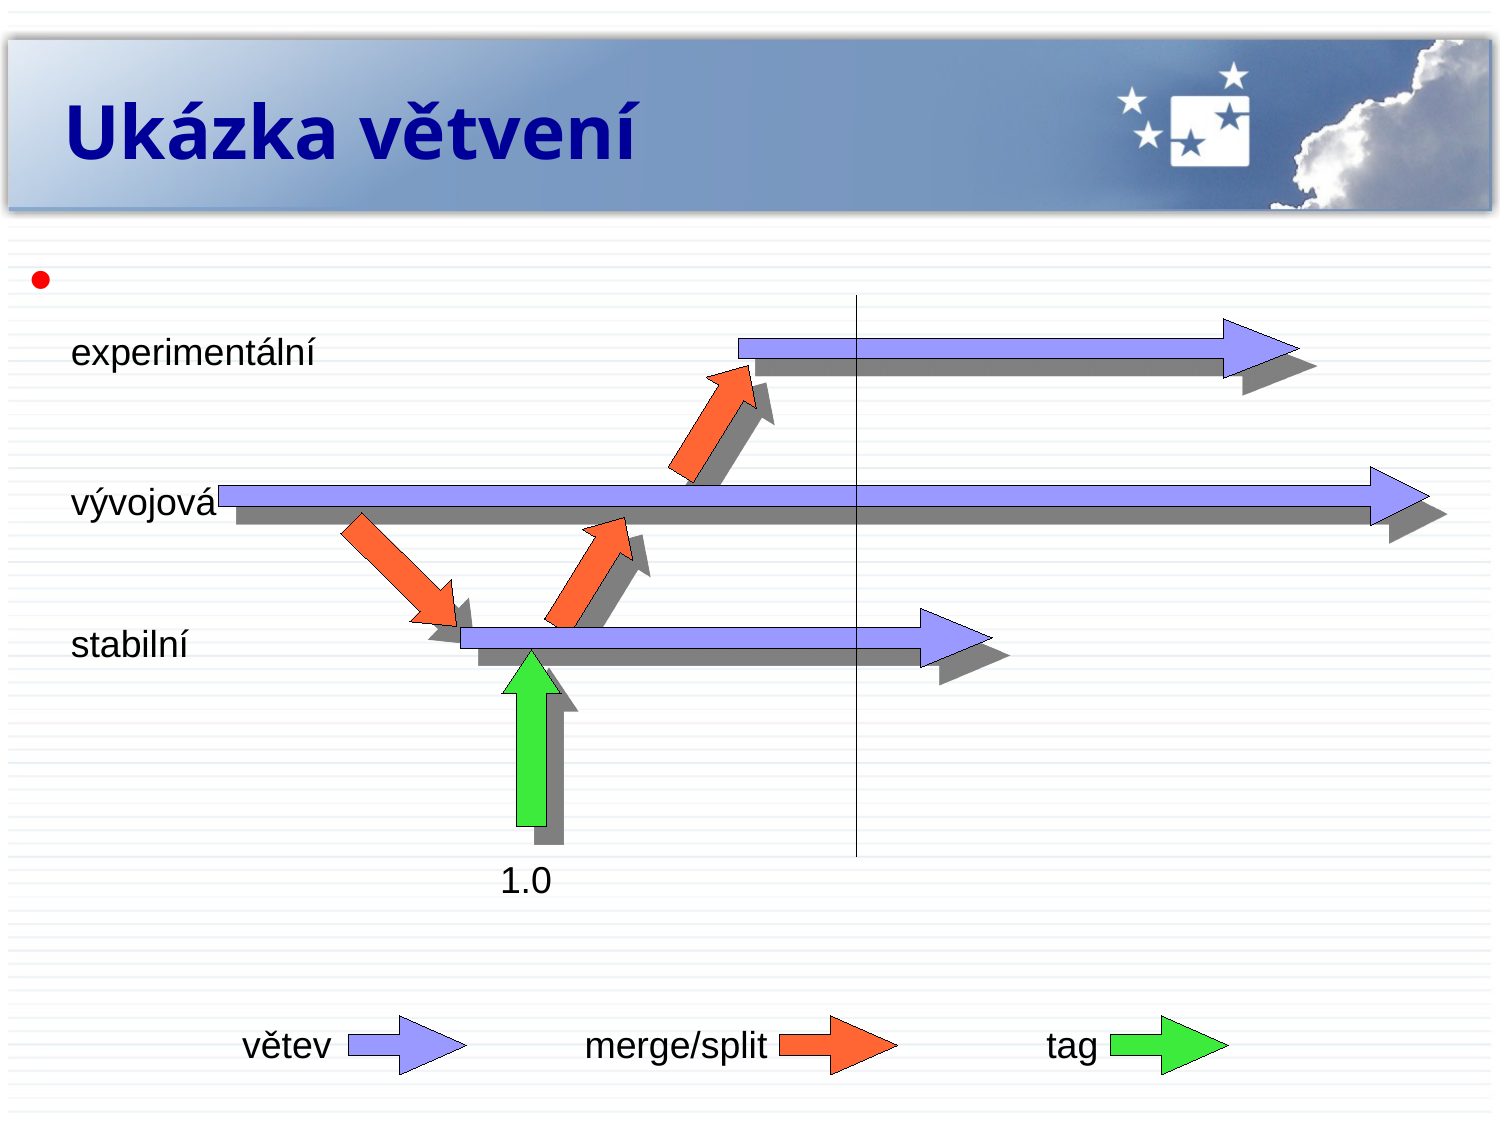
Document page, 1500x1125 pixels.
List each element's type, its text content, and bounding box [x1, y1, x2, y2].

text_box větev [242, 1021, 332, 1064]
list [29, 236, 1481, 1065]
picture [0, 0, 1500, 1125]
text_box experimentální [70, 328, 316, 371]
text_box [460, 517, 856, 827]
text_box [340, 512, 457, 627]
text_box [857, 466, 1430, 526]
text_box [779, 1015, 898, 1075]
text_box [857, 608, 993, 668]
text_box [218, 485, 856, 507]
text_box [1110, 1015, 1229, 1075]
text_box tag [1046, 1021, 1099, 1064]
text_box merge/split [584, 1021, 768, 1064]
title Ukázka větvení [63, 26, 1414, 229]
text_box [348, 1015, 467, 1075]
text_box stabilní [70, 620, 190, 663]
text_box 1.0 [500, 856, 553, 899]
text_box vývojová [70, 478, 216, 538]
